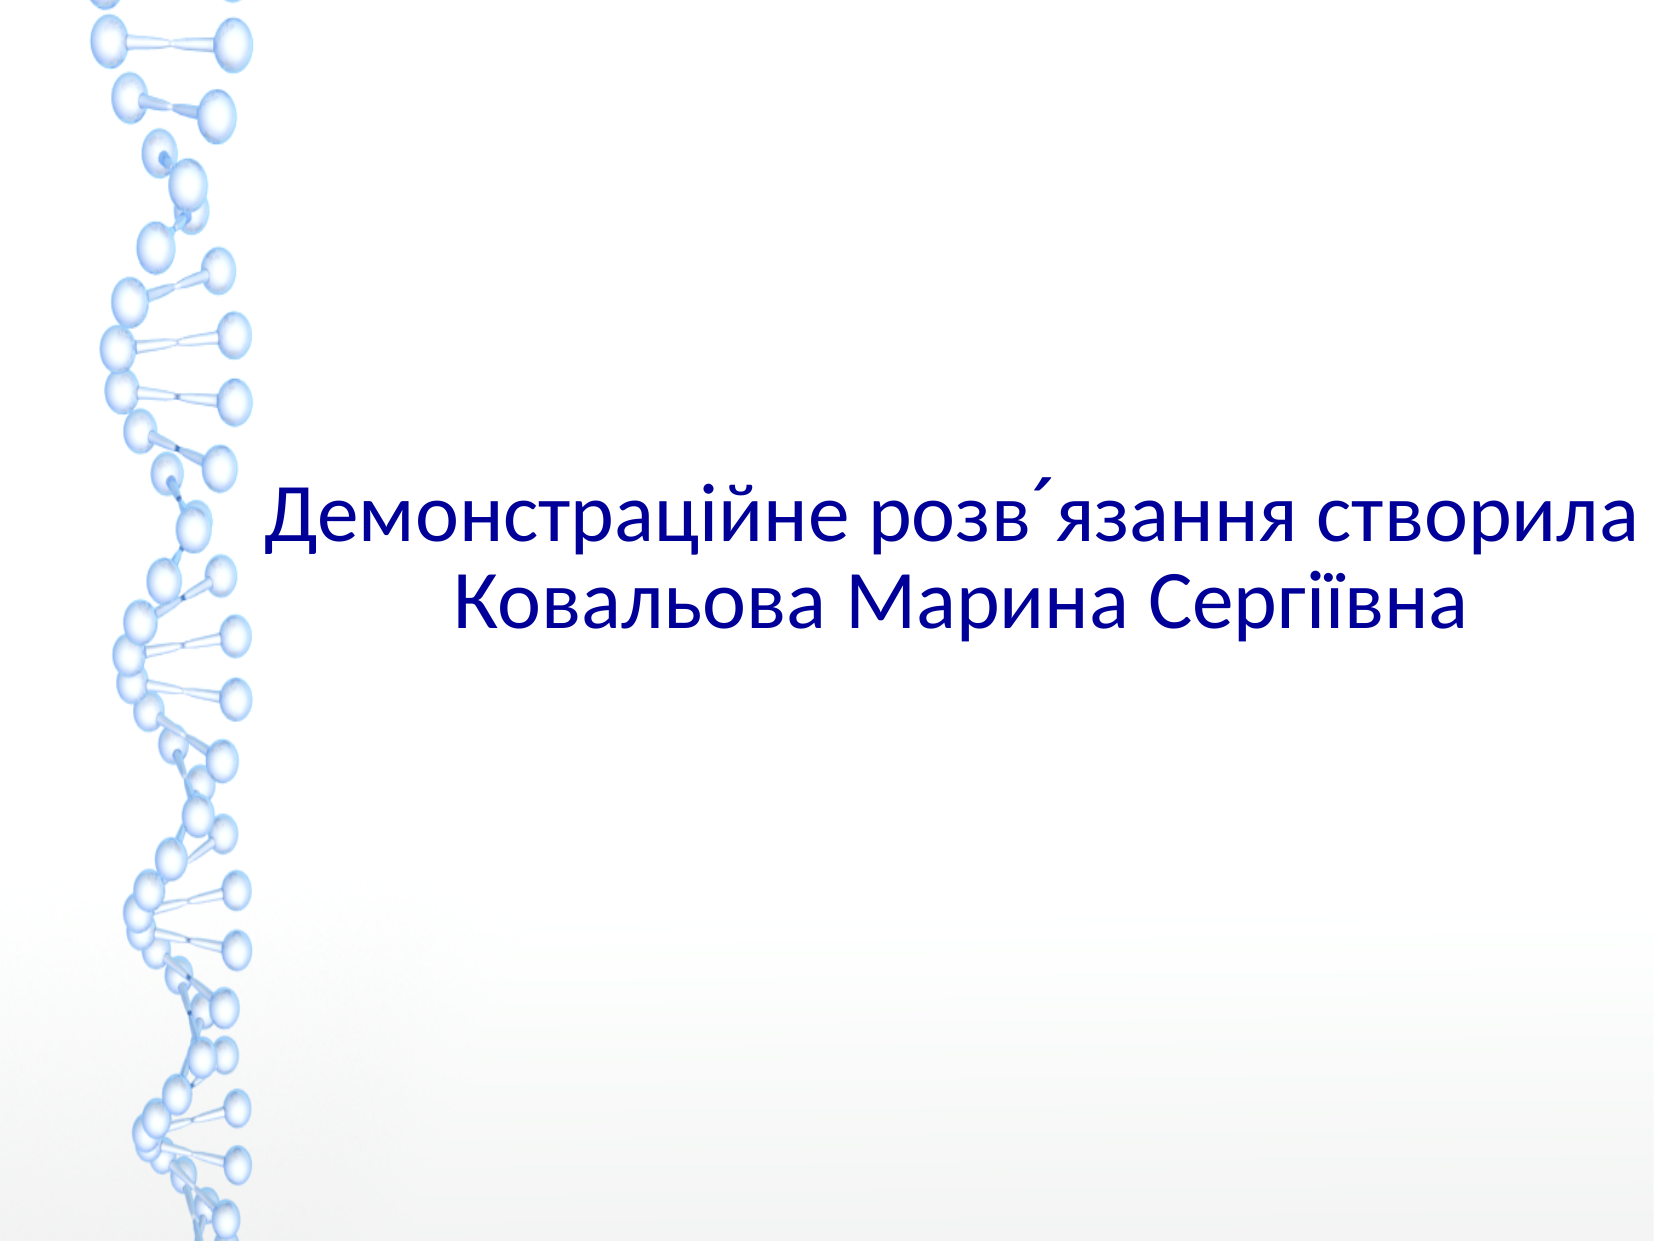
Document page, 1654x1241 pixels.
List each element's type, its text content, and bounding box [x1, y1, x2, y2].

picture [0, 0, 1654, 1241]
list Демонстраційне розв´язання створила Ковальова Марина Сергіївна [172, 452, 1654, 772]
